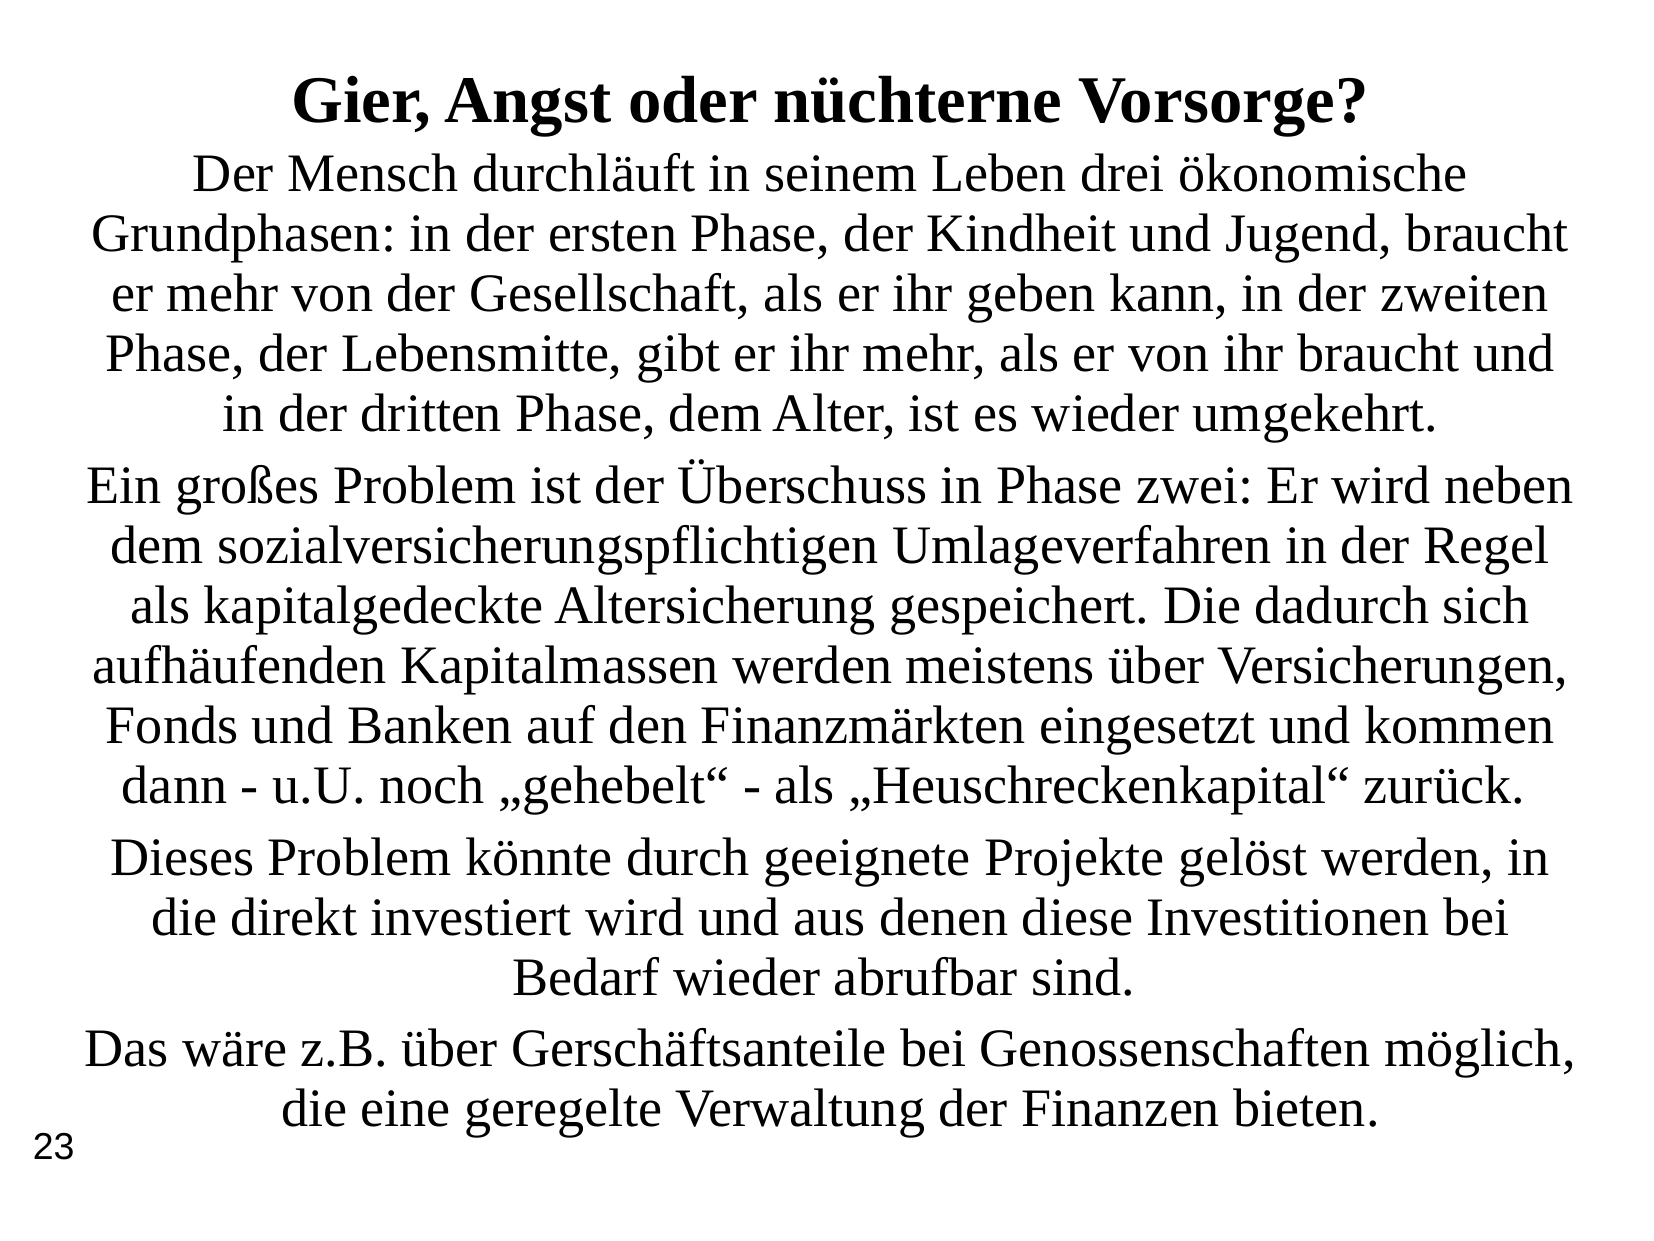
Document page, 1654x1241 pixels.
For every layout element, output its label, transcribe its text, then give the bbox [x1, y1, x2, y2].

text_box Gier, Angst oder nüchterne Vorsorge? Der Mensch durchläuft in seinem Leben drei ökonomische Grundphasen: in der ersten Phase, der Kindheit und Jugend, braucht er mehr von der Gesellschaft, als er ihr geben kann, in der zweiten Phase, der Lebensmitte, gibt er ihr mehr, als er von ihr braucht und in der dritten Phase, dem Alter, ist es wieder umgekehrt. Ein großes Problem ist der Überschuss in Phase zwei: Er wird neben dem sozialversicherungspflichtigen Umlageverfahren in der Regel als kapitalgedeckte Altersicherung gespeichert. Die dadurch sich aufhäufenden Kapitalmassen werden meistens über Versicherungen, Fonds und Banken auf den Finanzmärkten eingesetzt und kommen dann - u.U. noch „gehebelt“ - als „Heuschreckenkapital“ zurück. Dieses Problem könnte durch geeignete Projekte gelöst werden, in die direkt investiert wird und aus denen diese Investitionen bei Bedarf wieder abrufbar sind. Das wäre z.B. über Gerschäftsanteile bei Genossenschaften möglich, die eine geregelte Verwaltung der Finanzen bieten. [69, 55, 1596, 1147]
text_box <Nummer> [18, 1117, 236, 1188]
